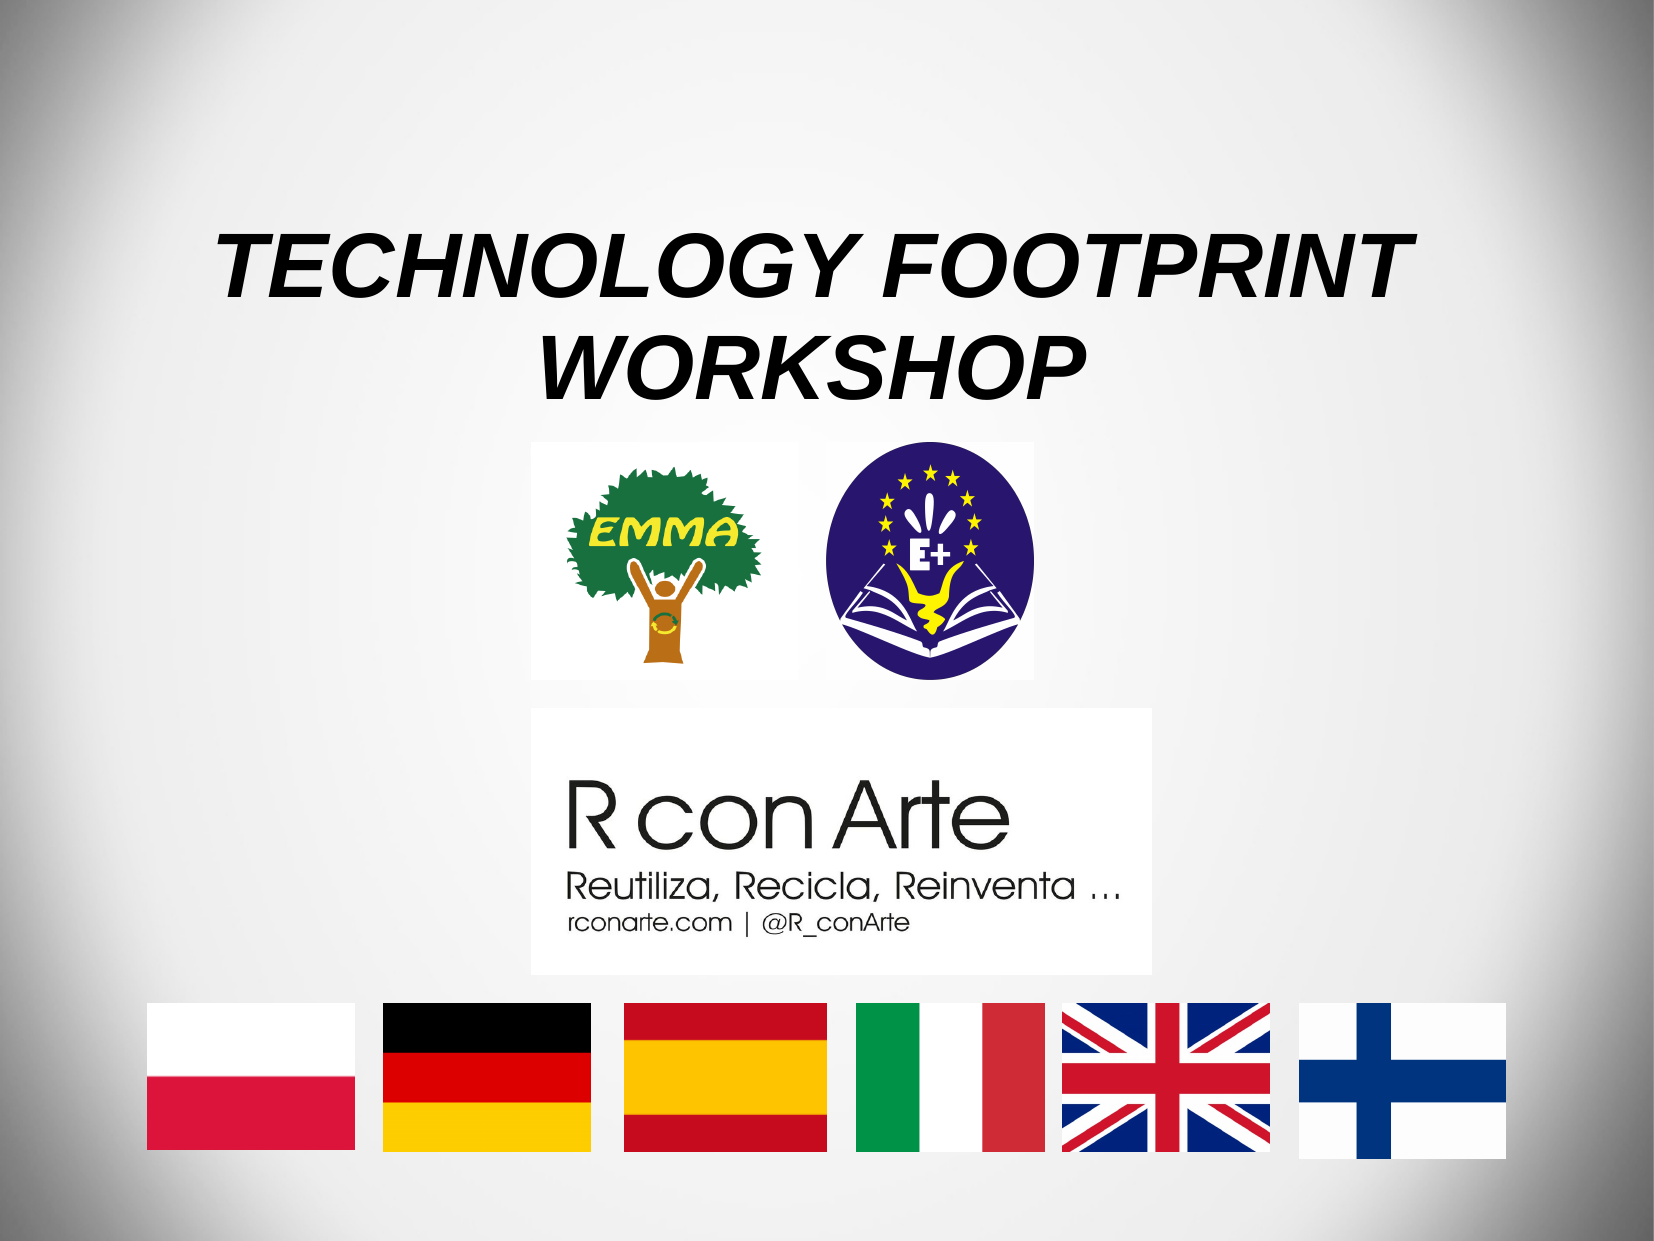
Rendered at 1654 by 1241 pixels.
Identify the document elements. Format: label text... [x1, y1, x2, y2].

text_box TECHNOLOGY FOOTPRINT WORKSHOP [147, 206, 1477, 427]
picture [0, 0, 1654, 1241]
